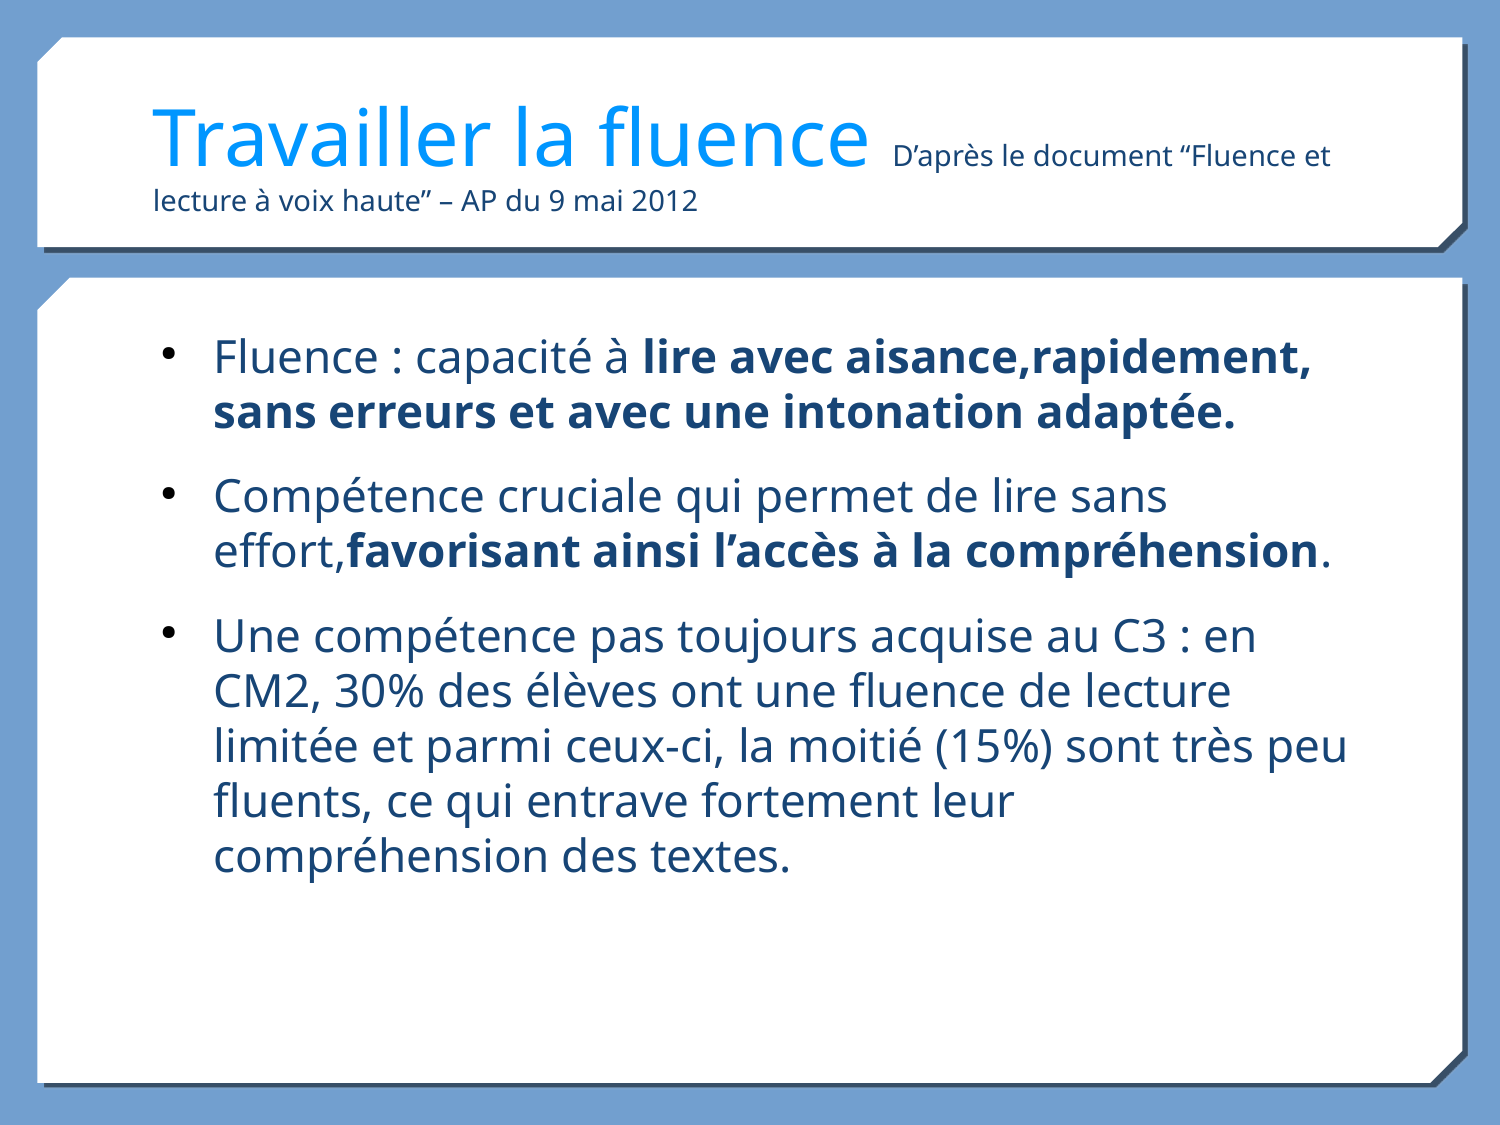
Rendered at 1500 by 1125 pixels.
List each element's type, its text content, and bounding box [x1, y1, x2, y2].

list Fluence : capacité à lire avec aisance,rapidement, sans erreurs et avec une intonation adaptée. Compétence cruciale qui permet de lire sans effort,favorisant ainsi l’accès à la compréhension. Une compétence pas toujours acquise au C3 : en CM2, 30% des élèves ont une fluence de lecture limitée et parmi ceux-ci, la moitié (15%) sont très peu fluents, ce qui entrave fortement leur compréhension des textes. [127, 319, 1372, 978]
title Travailler la fluence D’après le document “Fluence et lecture à voix haute” – AP du 9 mai 2012 [137, 47, 1382, 225]
